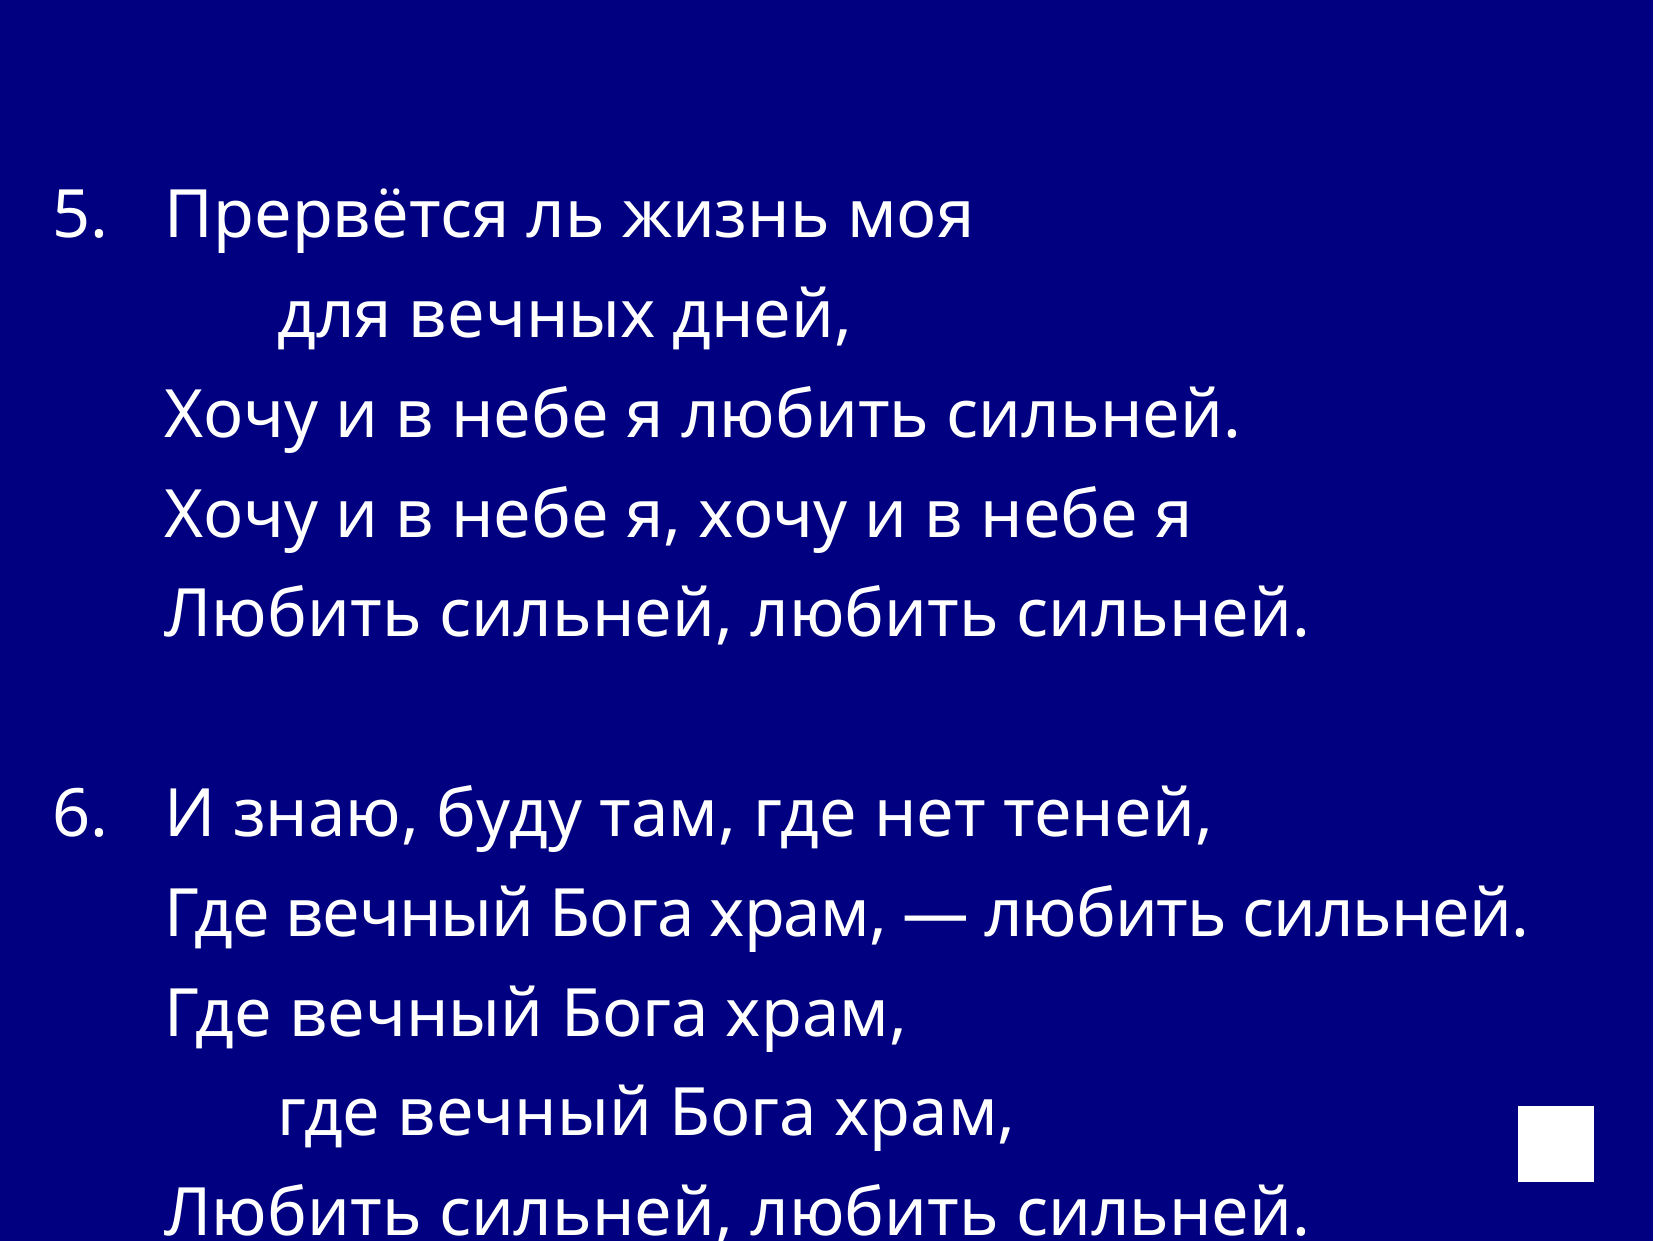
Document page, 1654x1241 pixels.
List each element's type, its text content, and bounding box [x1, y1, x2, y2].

text_box [1518, 1163, 1594, 1182]
text_box 5. Прервётся ль жизнь моя для вечных дней, Хочу и в небе я любить сильней. Хочу и в небе я, хочу и в небе я Любить сильней, любить сильней. 6. И знаю, буду там, где нет теней, Где вечный Бога храм, — любить сильней. Где вечный Бога храм, где вечный Бога храм, Любить сильней, любить сильней. [37, 150, 1653, 1163]
